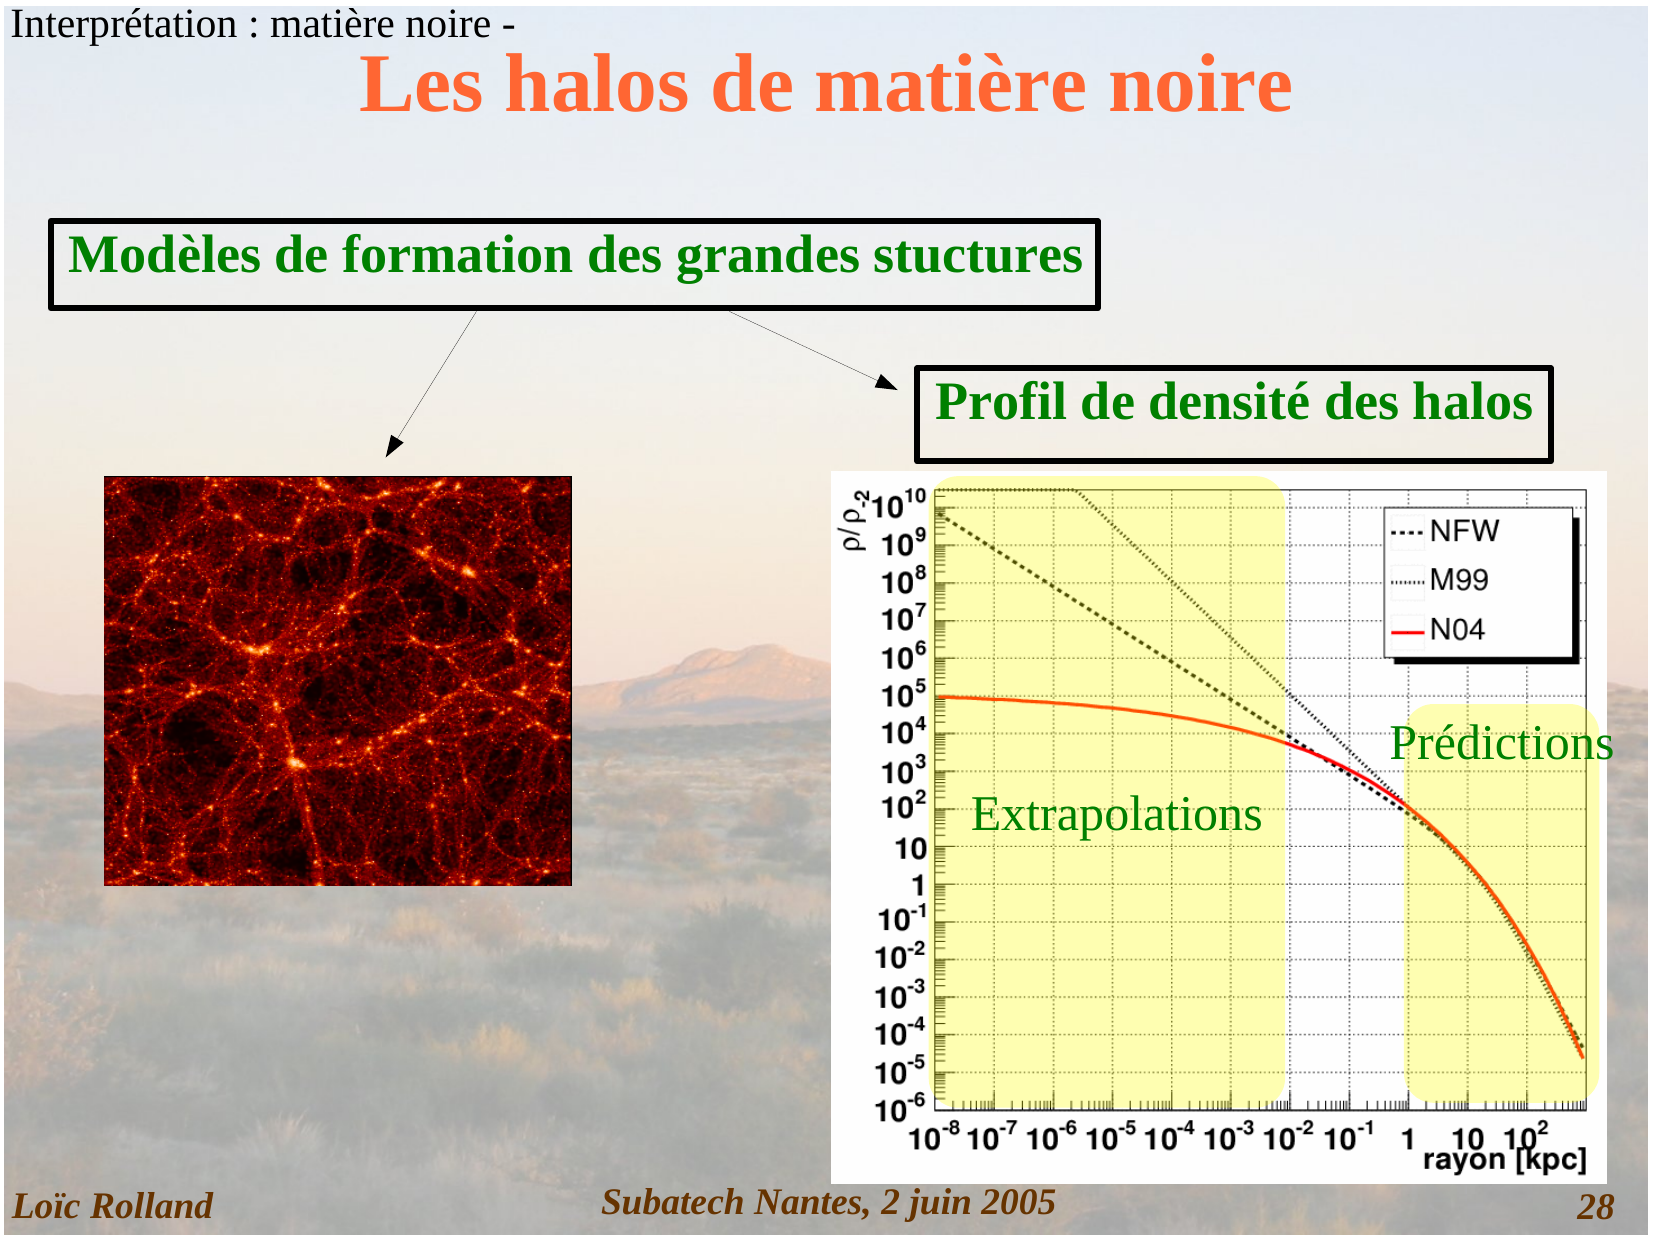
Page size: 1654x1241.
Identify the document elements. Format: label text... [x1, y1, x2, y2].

list Modèles de formation des grandes stuctures [50, 220, 1098, 309]
text_box [1403, 785, 1600, 1103]
text_box Extrapolations [970, 785, 1264, 855]
title Les halos de matière noire [0, 58, 1654, 146]
picture [4, 146, 1648, 1235]
text_box Interprétation : matière noire - [0, 0, 1654, 58]
text_box [1410, 704, 1593, 715]
text_box [928, 476, 1286, 1108]
text_box Prédictions [1389, 715, 1616, 785]
list Profil de densité des halos [917, 368, 1551, 462]
